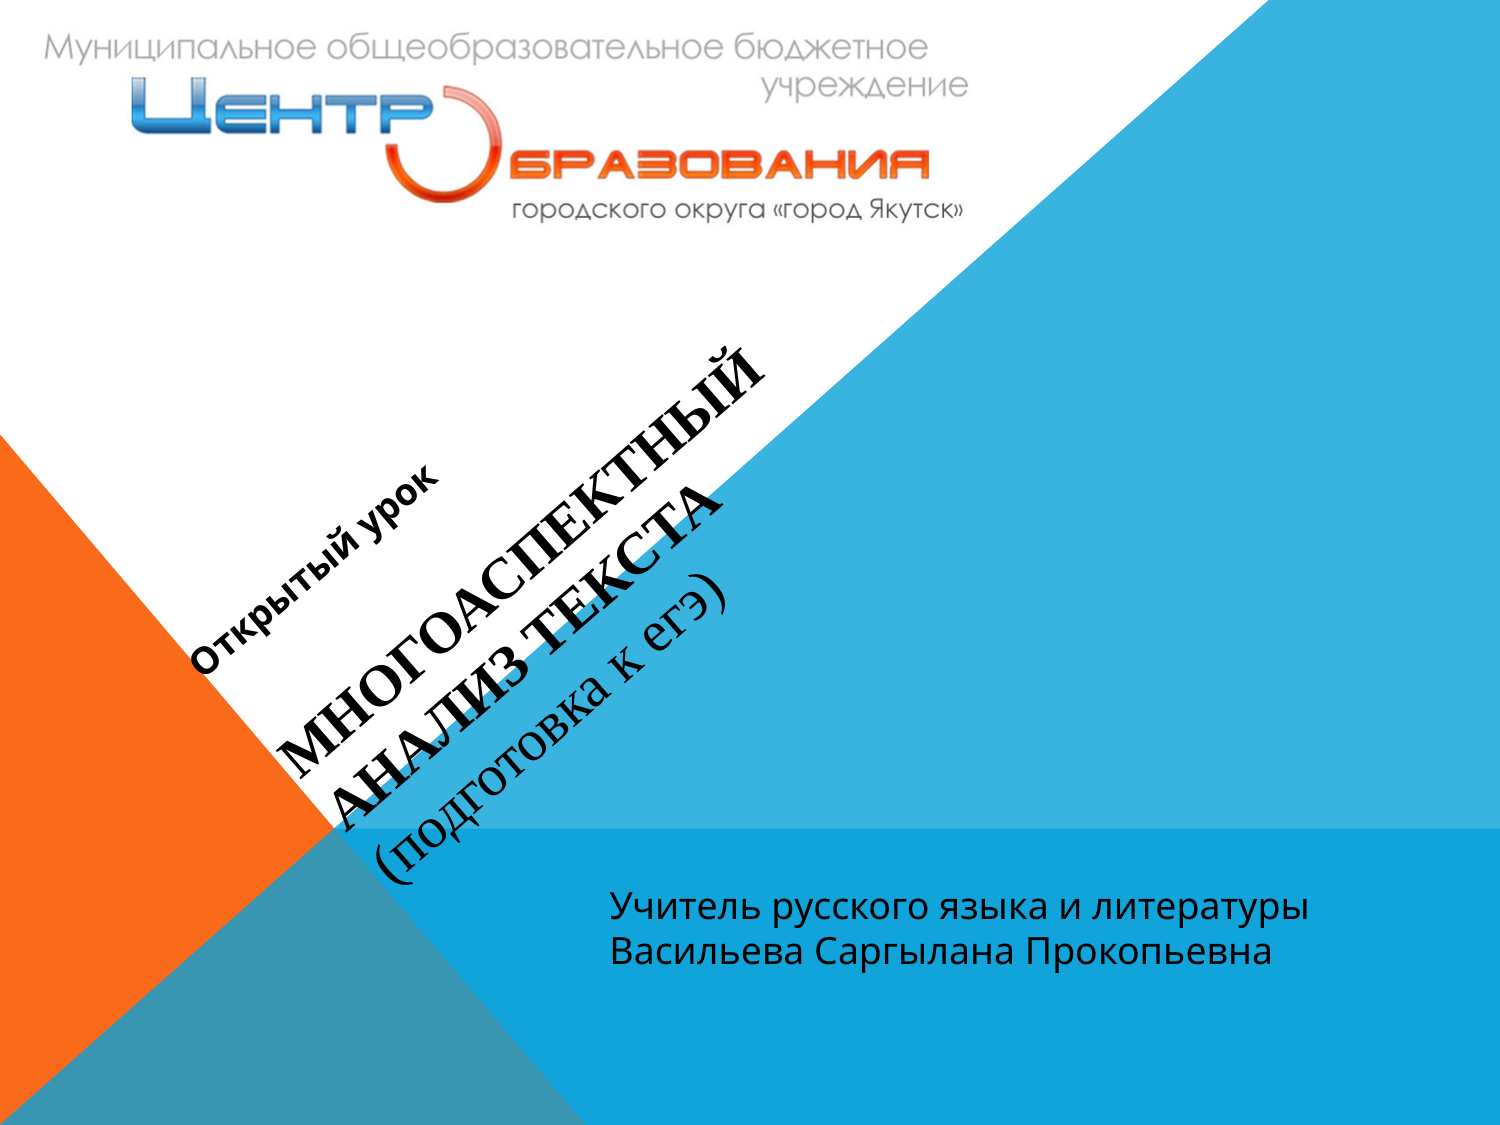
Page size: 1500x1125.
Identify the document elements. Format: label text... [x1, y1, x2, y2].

title МНОГОАСПЕКТНЫЙ АНАЛИЗ ТЕКСТА (подготовка к егэ) [246, 242, 966, 890]
text_box Открытый урок [162, 435, 461, 701]
text_box Учитель русского языка и литературы Васильева Саргылана Прокопьевна [594, 874, 1482, 980]
picture [12, 0, 987, 242]
